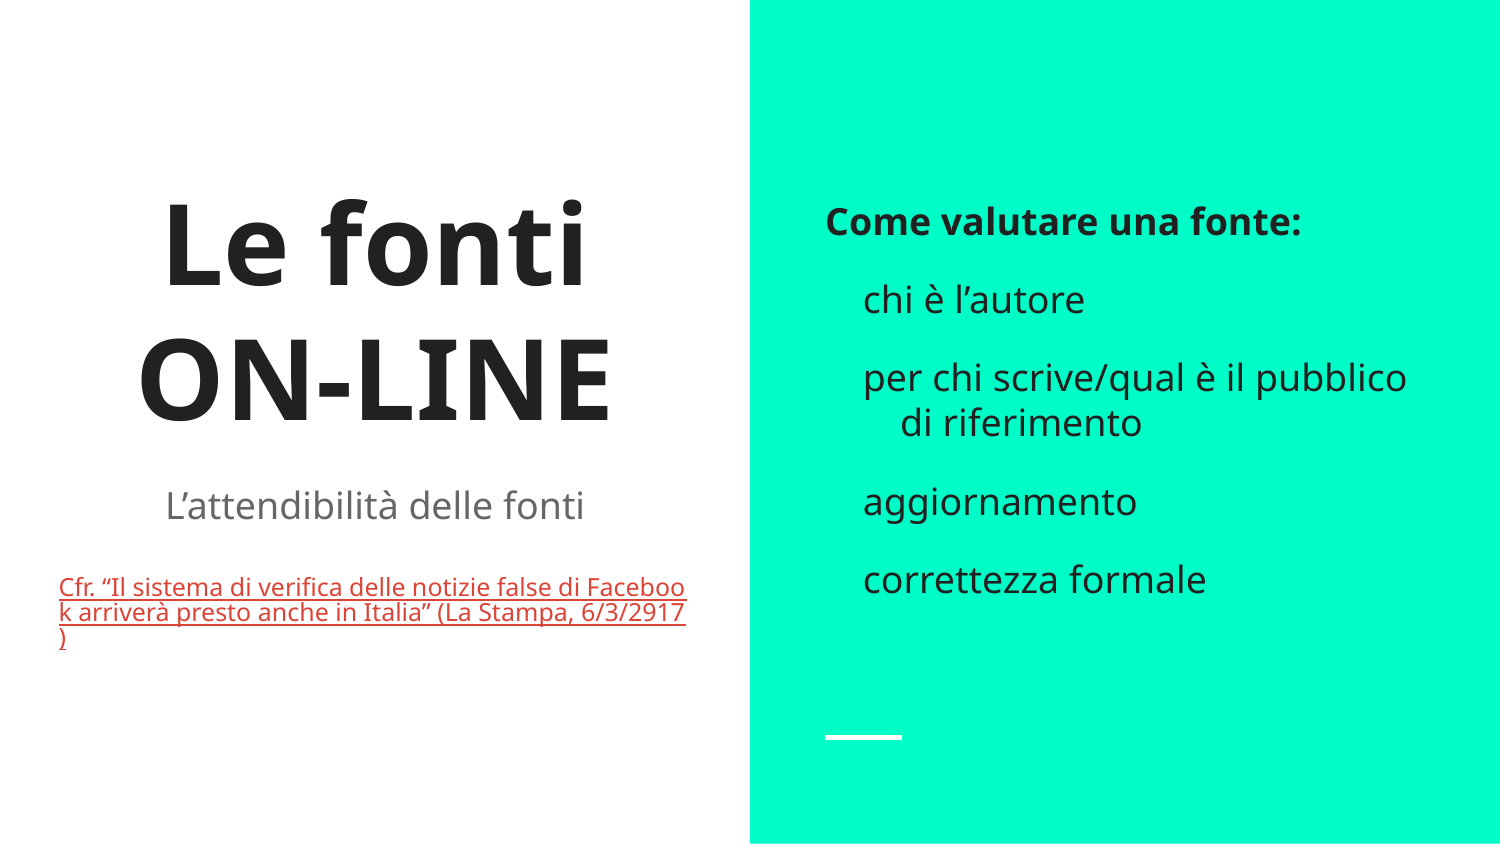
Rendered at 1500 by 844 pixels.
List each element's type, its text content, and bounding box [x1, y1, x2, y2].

list Come valutare una fonte: chi è l’autore per chi scrive/qual è il pubblico di riferimento aggiornamento correttezza formale [810, 118, 1440, 725]
subtitle L’attendibilità delle fonti Cfr. “Il sistema di verifica delle notizie false di Facebook arriverà presto anche in Italia” (La Stampa, 6/3/2917) [43, 466, 708, 690]
title Le fonti ON-LINE [43, 177, 708, 458]
